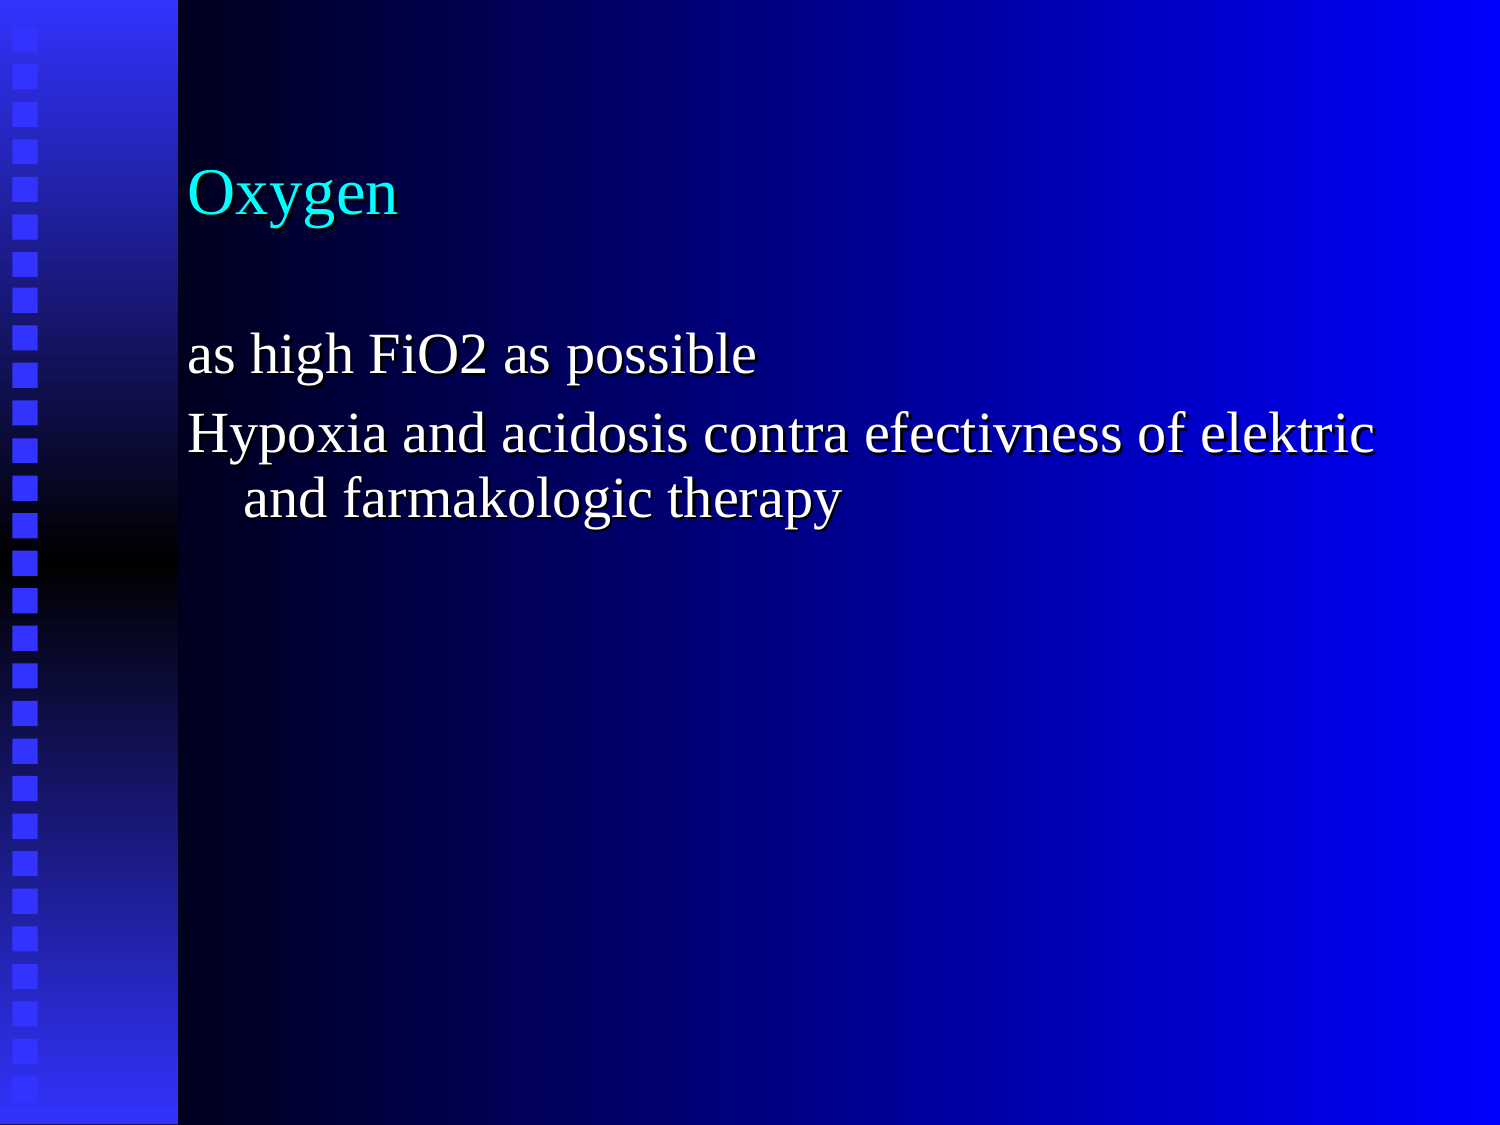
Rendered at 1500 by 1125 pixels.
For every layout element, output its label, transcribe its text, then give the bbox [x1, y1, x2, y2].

title Oxygen [187, 99, 1463, 288]
list as high FiO2 as possible Hypoxia and acidosis contra efectivness of elektric and farmakologic therapy [187, 324, 1463, 1083]
